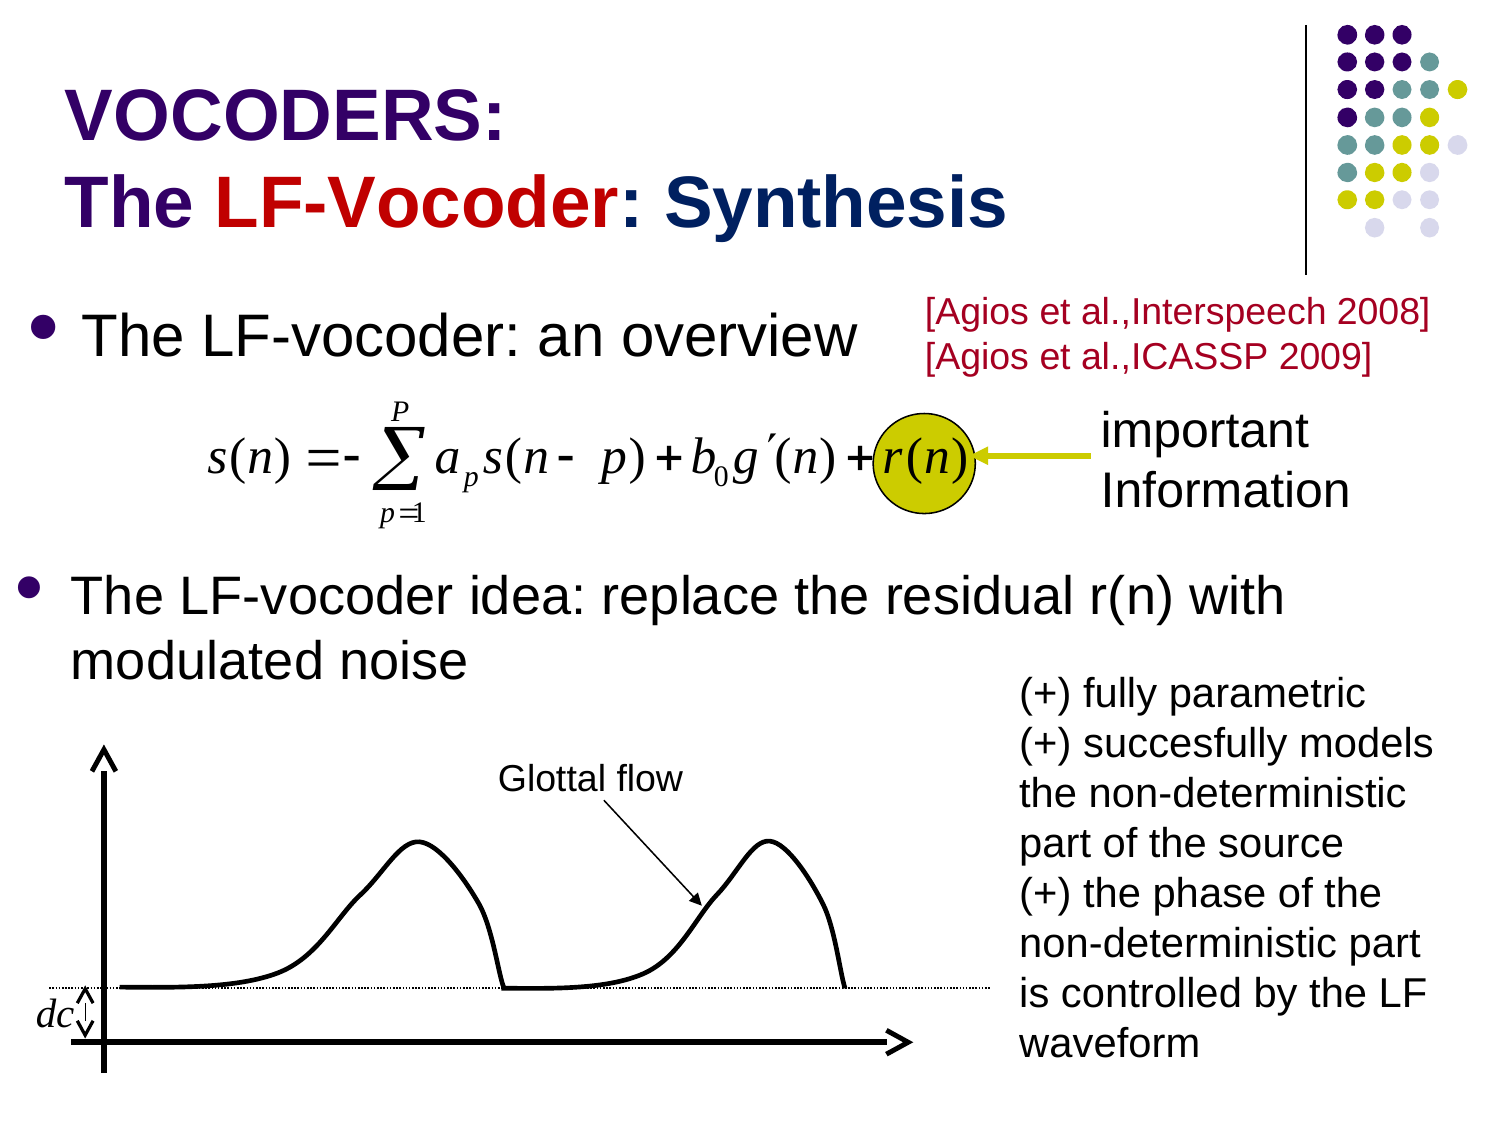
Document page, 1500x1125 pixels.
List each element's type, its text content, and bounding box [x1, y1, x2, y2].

chart [198, 387, 977, 538]
chart [29, 990, 81, 1039]
text_box The LF-vocoder idea: replace the residual r(n) with modulated noise [0, 552, 1356, 733]
list The LF-vocoder: an overview [12, 289, 910, 377]
text_box VOCODERS: The LF-Vocoder: Synthesis [49, 37, 1288, 251]
text_box (+) fully parametric (+) succesfully models the non-deterministic part of the source (+) the phase of the non-deterministic part is controlled by the LF waveform [1004, 657, 1475, 1074]
text_box [Agios et al.,Interspeech 2008] [Agios et al.,ICASSP 2009] [910, 279, 1446, 385]
text_box Glottal flow [483, 746, 699, 807]
text_box important Information [1085, 390, 1366, 526]
